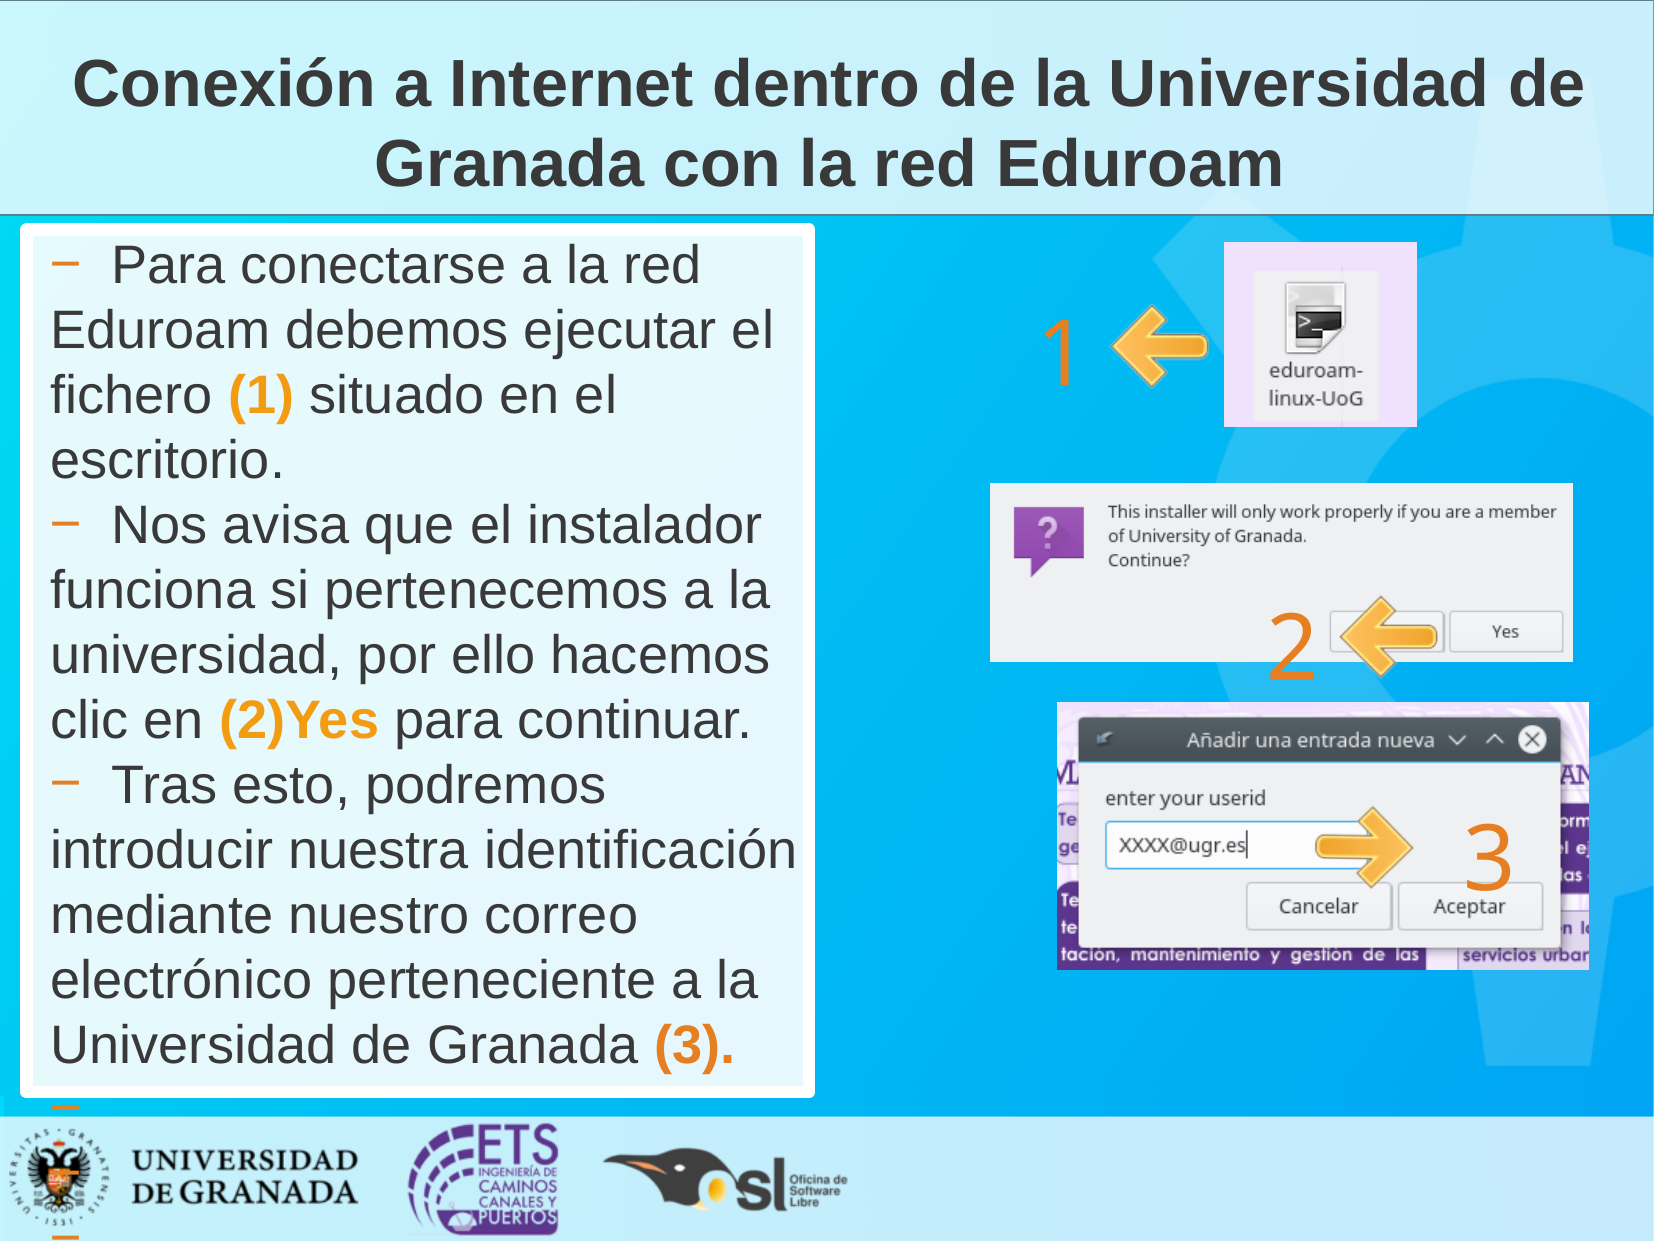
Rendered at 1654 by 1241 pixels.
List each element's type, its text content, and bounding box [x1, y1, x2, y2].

picture [0, 216, 1654, 1241]
picture [991, 216, 1654, 1065]
text_box Para conectarse a la red Eduroam debemos ejecutar el fichero (1) situado en el escritorio. Nos avisa que el instalador funciona si pertenecemos a la universidad, por ello hacemos clic en (2)Yes para continuar. Tras esto, podremos introducir nuestra identificación mediante nuestro correo electrónico perteneciente a la Universidad de Granada (3). [26, 229, 810, 1093]
text_box 3 [1448, 791, 1540, 914]
text_box 1 [1021, 286, 1113, 409]
text_box 2 [1251, 580, 1344, 702]
picture [1113, 305, 1208, 388]
text_box Conexión a Internet dentro de la Universidad de Granada con la red Eduroam [26, 24, 1634, 216]
